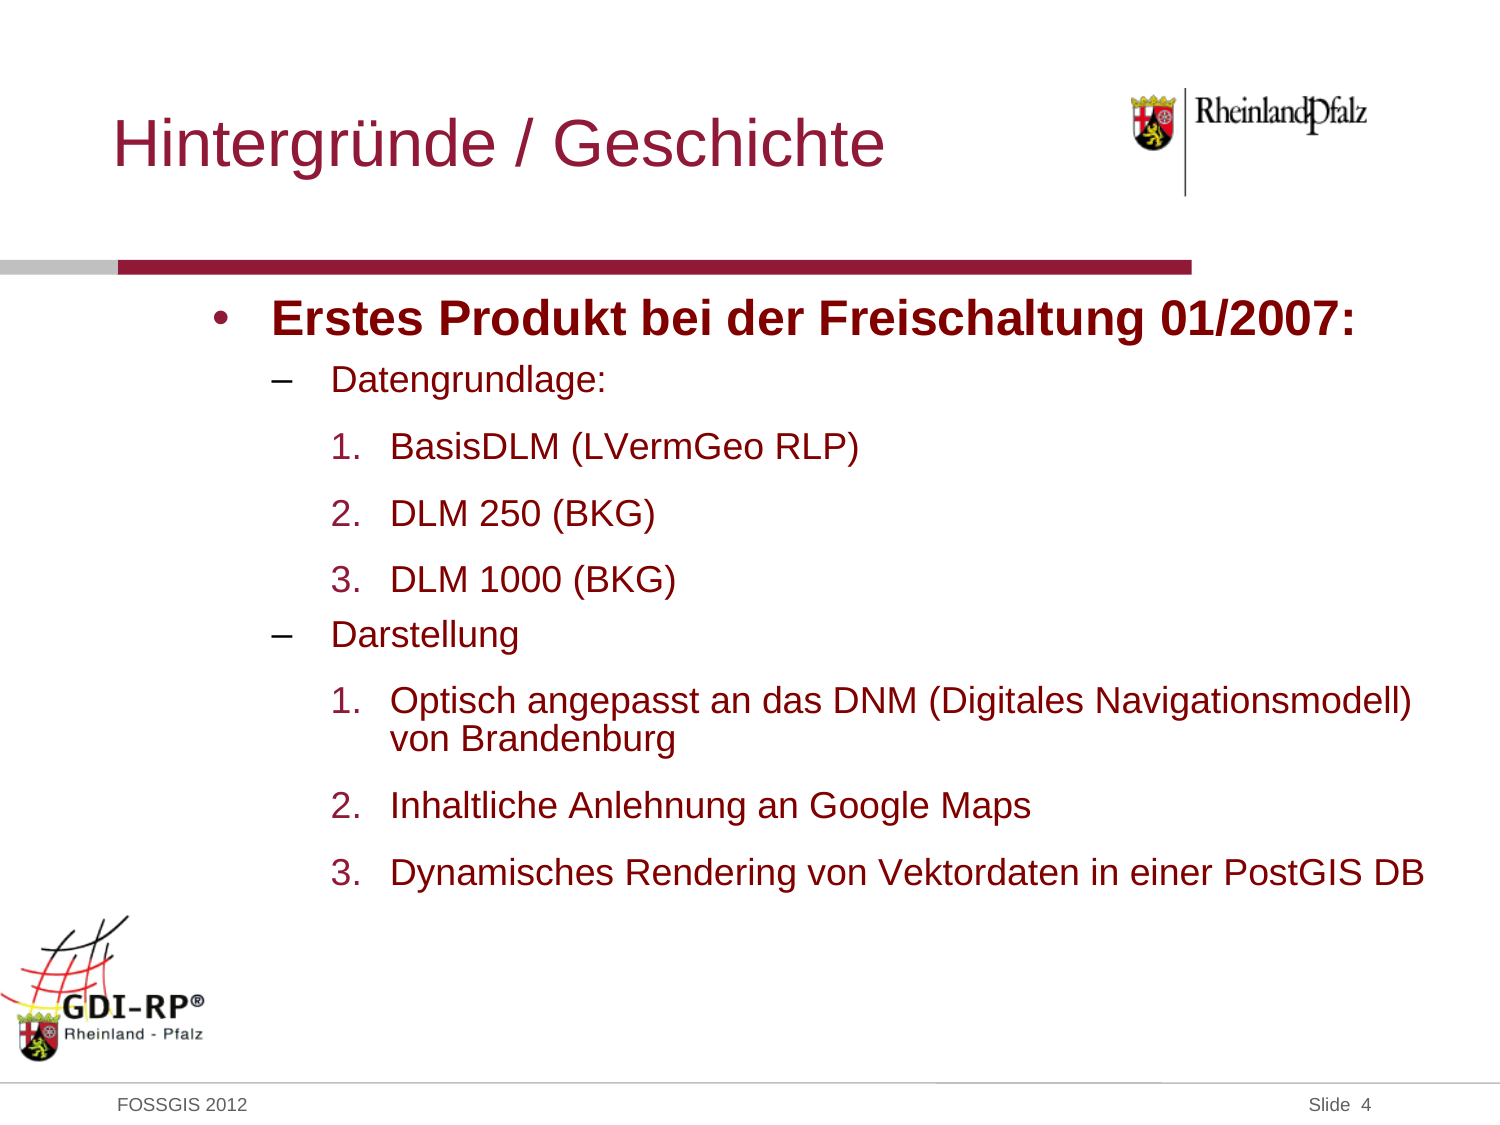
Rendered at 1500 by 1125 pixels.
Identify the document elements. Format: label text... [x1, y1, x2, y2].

picture [1131, 88, 1447, 198]
picture [0, 915, 207, 1063]
list Erstes Produkt bei der Freischaltung 01/2007: Datengrundlage: BasisDLM (LVermGeo RLP) DLM 250 (BKG) DLM 1000 (BKG) Darstellung Optisch angepasst an das DNM (Digitales Navigationsmodell) von Brandenburg Inhaltliche Anlehnung an Google Maps Dynamisches Rendering von Vektordaten in einer PostGIS DB [212, 295, 1477, 1125]
title Hintergründe / Geschichte [112, 63, 1071, 224]
